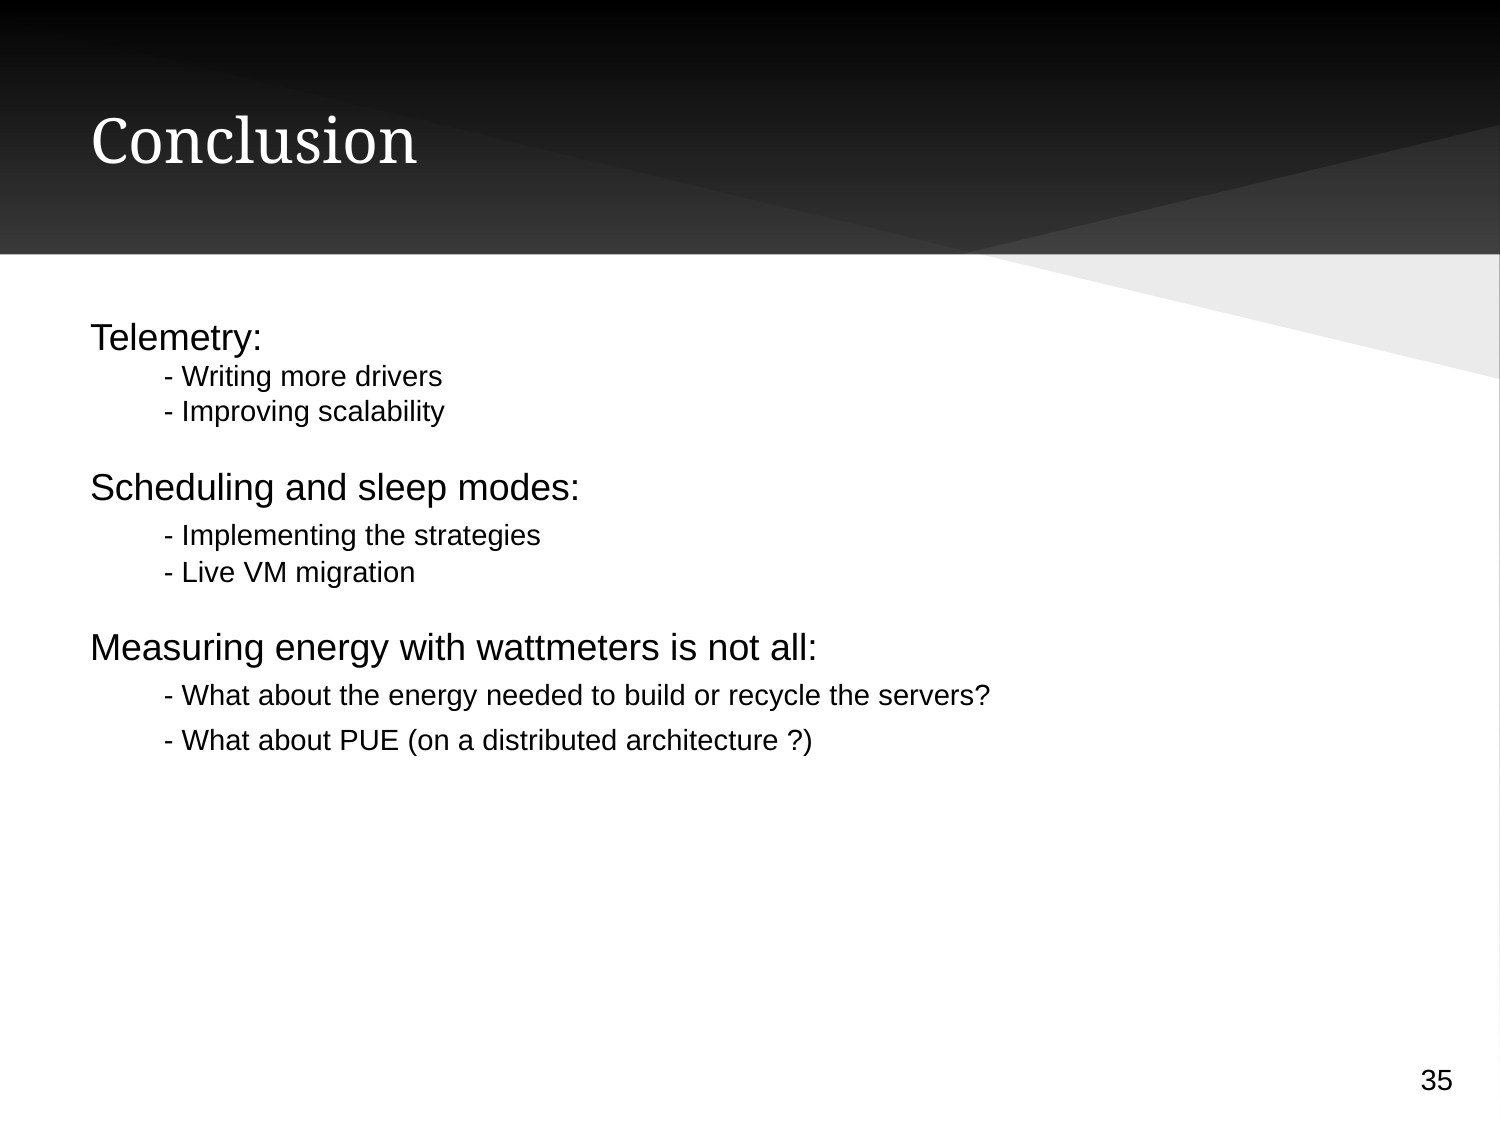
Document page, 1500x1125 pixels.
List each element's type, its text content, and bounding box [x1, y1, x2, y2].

list Telemetry: - Writing more drivers - Improving scalability Scheduling and sleep modes: - Implementing the strategies - Live VM migration Measuring energy with wattmeters is not all: - What about the energy needed to build or recycle the servers? - What about PUE (on a distributed architecture ?) [75, 262, 1425, 1078]
text_box 35 [1405, 1046, 1471, 1097]
title Conclusion [75, 45, 1425, 233]
